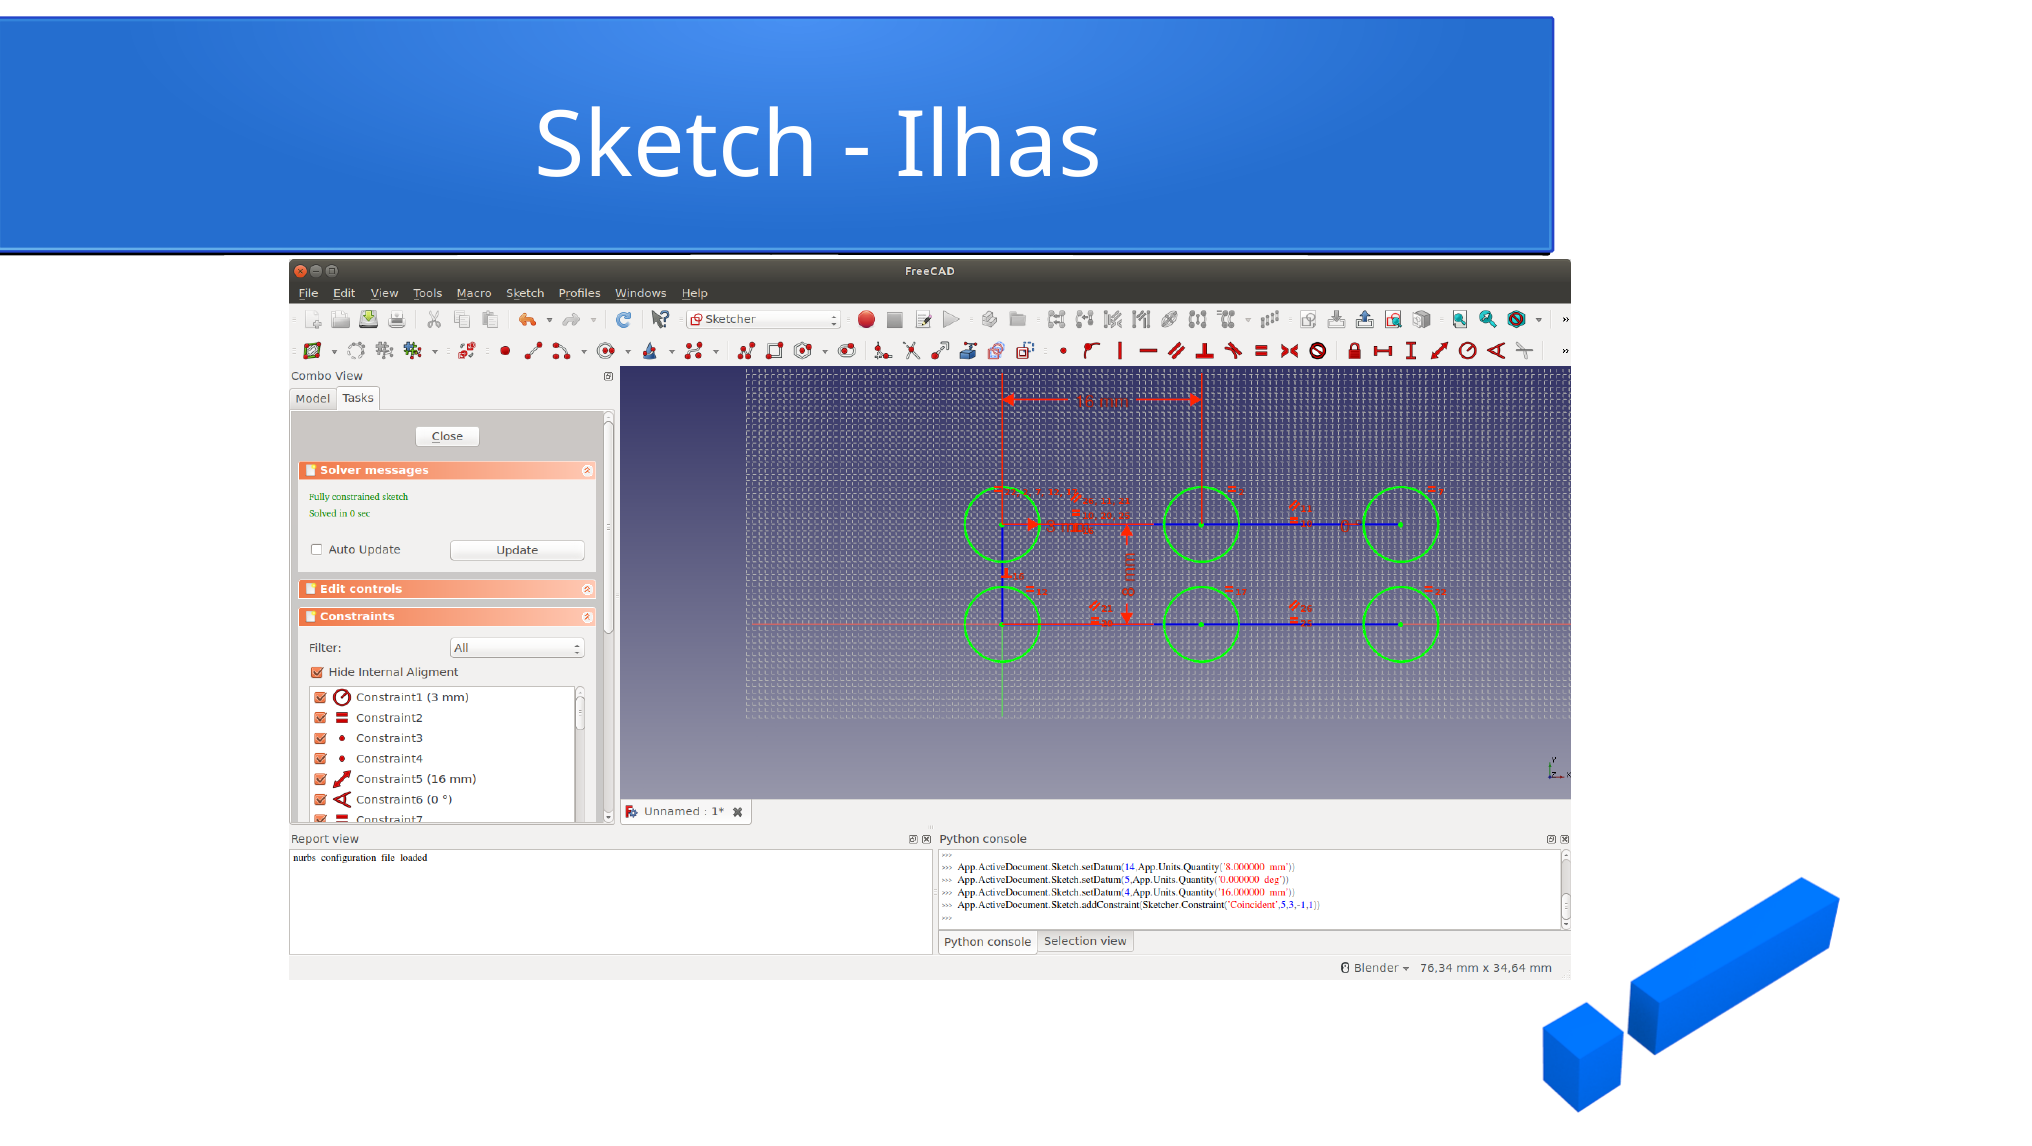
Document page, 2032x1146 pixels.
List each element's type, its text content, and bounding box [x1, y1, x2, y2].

title Sketch - Ilhas [101, 45, 1536, 237]
picture [289, 259, 2032, 1143]
